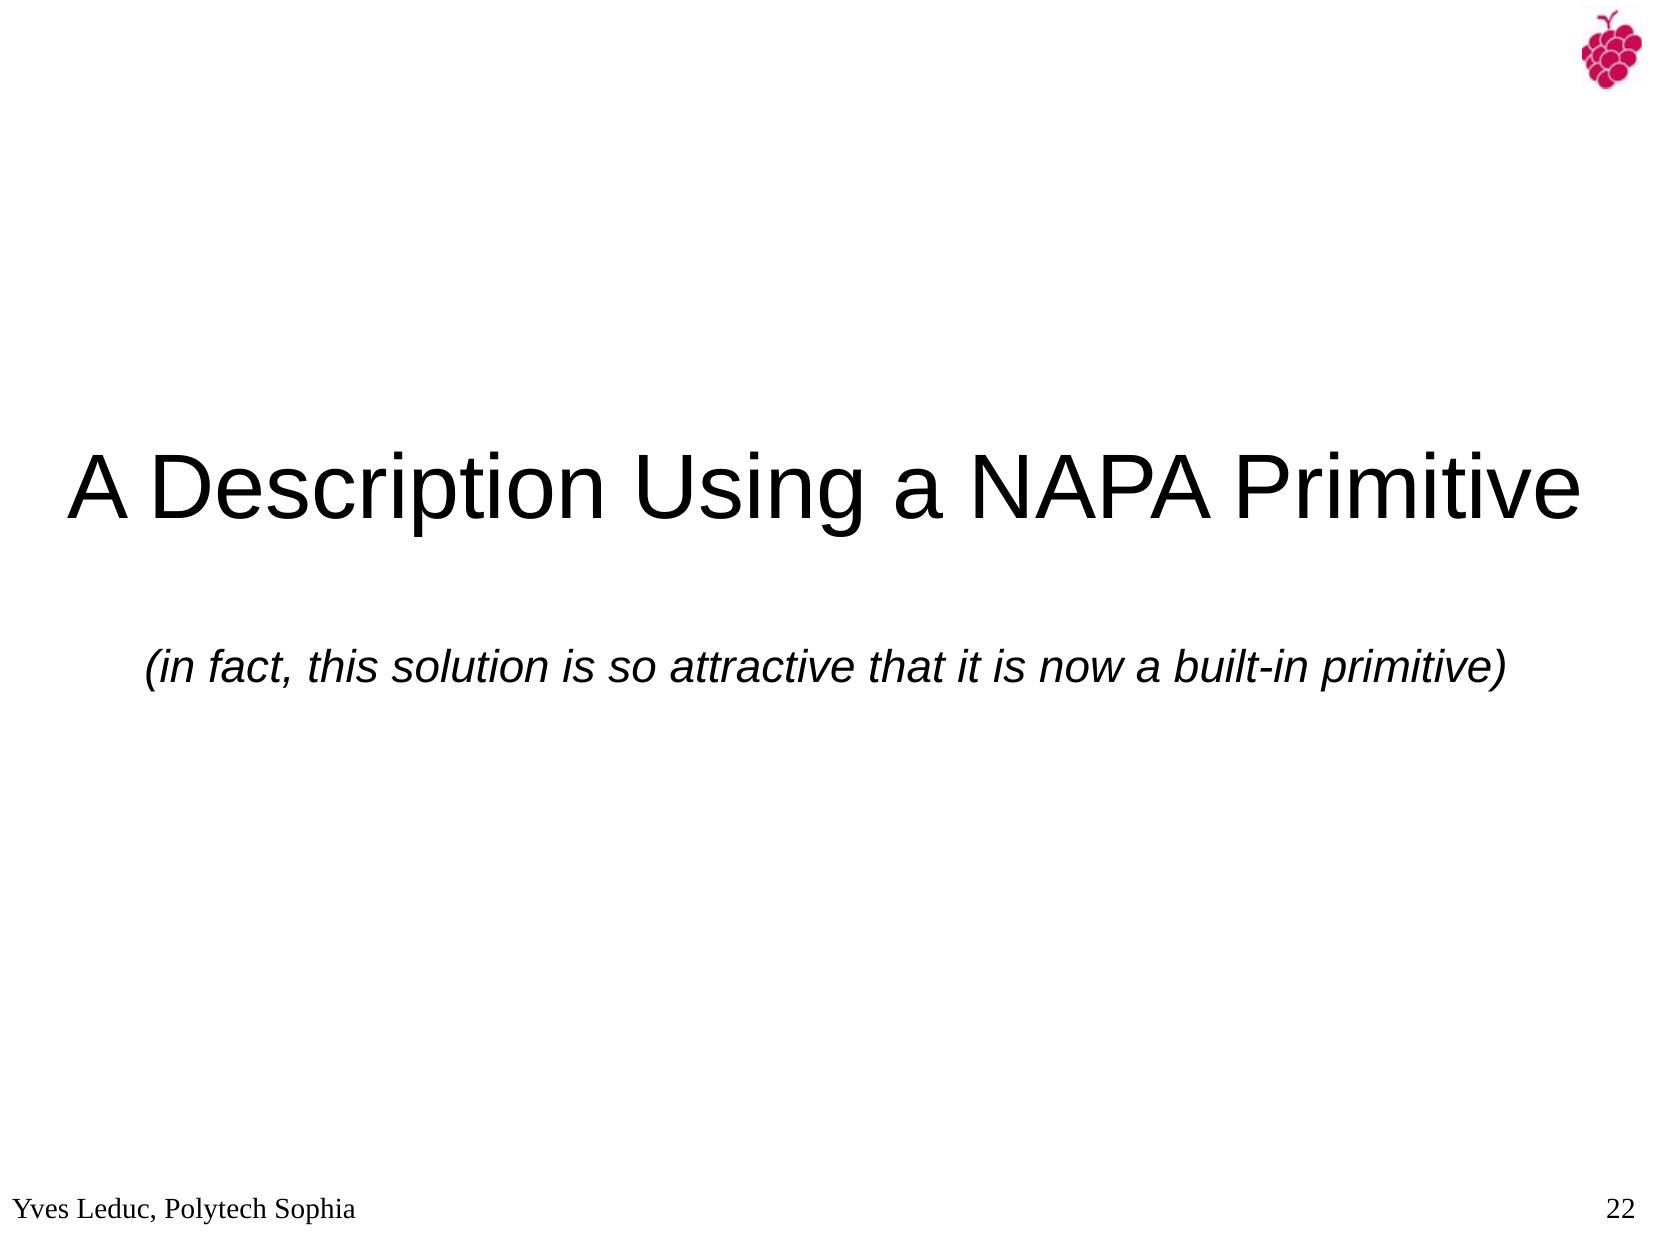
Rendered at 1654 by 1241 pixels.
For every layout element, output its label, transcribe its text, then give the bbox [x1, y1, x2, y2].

title A Description Using a NAPA Primitive (in fact, this solution is so attractive that it is now a built-in primitive) [0, 435, 1654, 693]
picture [1582, 5, 1642, 89]
